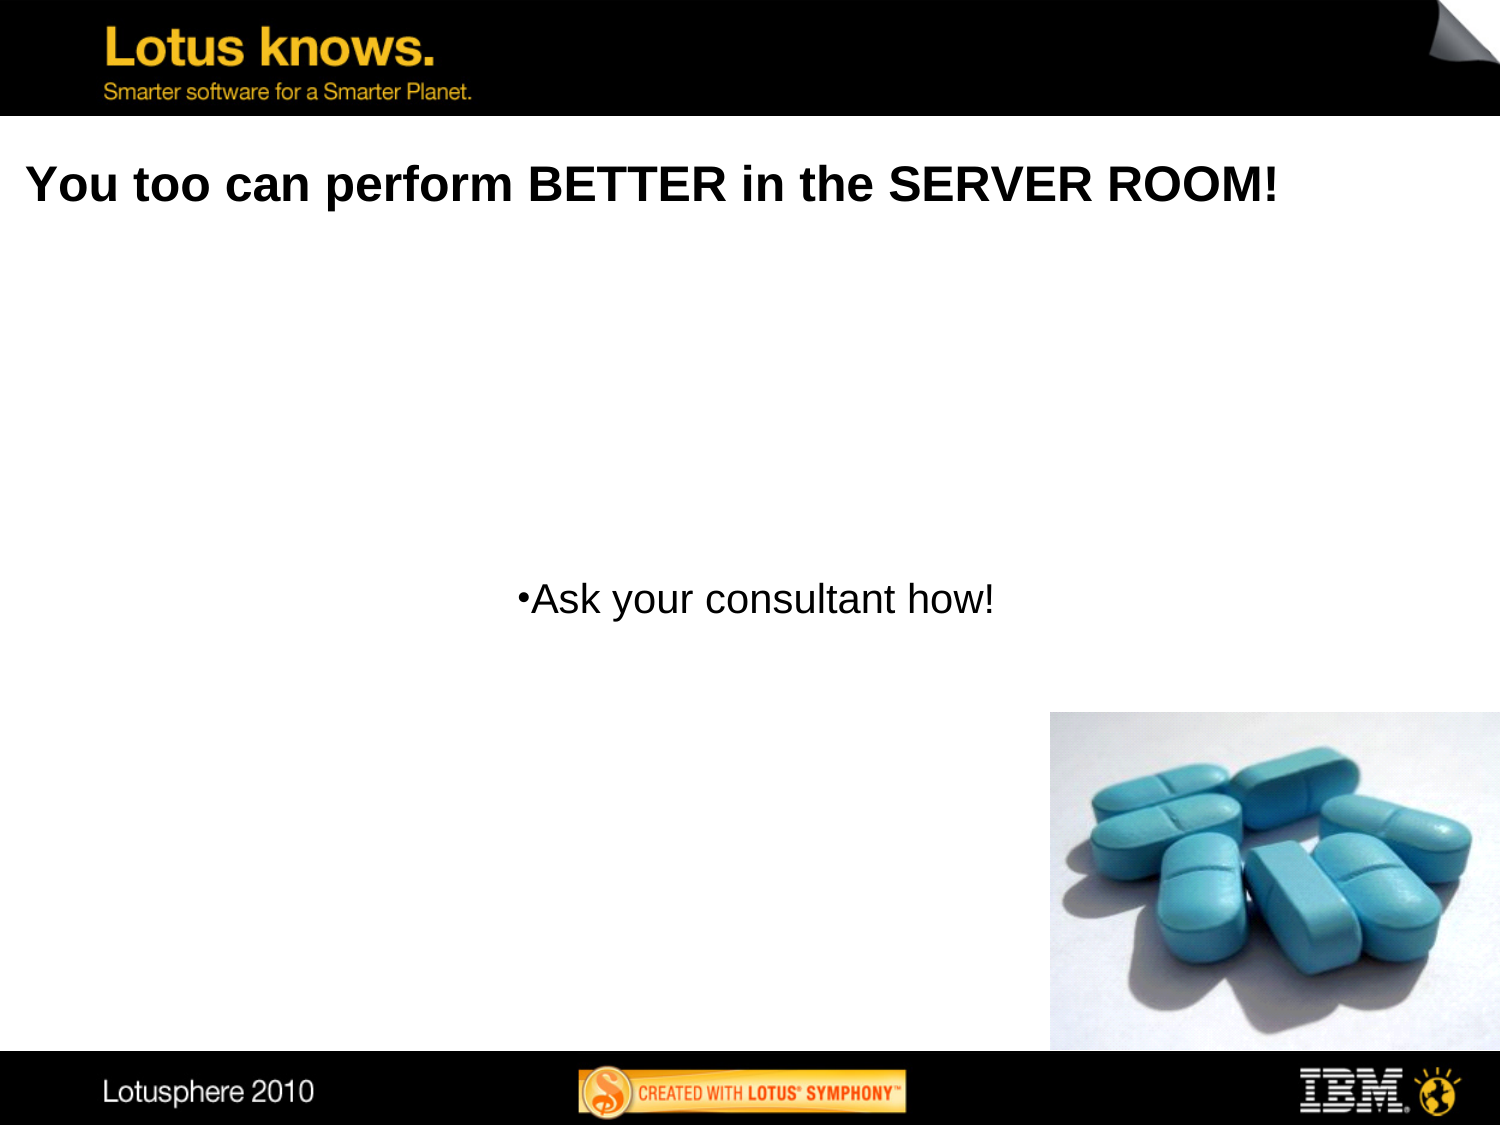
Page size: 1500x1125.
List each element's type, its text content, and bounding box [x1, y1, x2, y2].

picture [0, 0, 1500, 114]
picture [1050, 712, 1500, 1051]
subtitle Ask your consultant how! [24, 224, 1488, 1038]
title You too can perform BETTER in the SERVER ROOM! [24, 124, 1476, 213]
picture [0, 1053, 1500, 1125]
